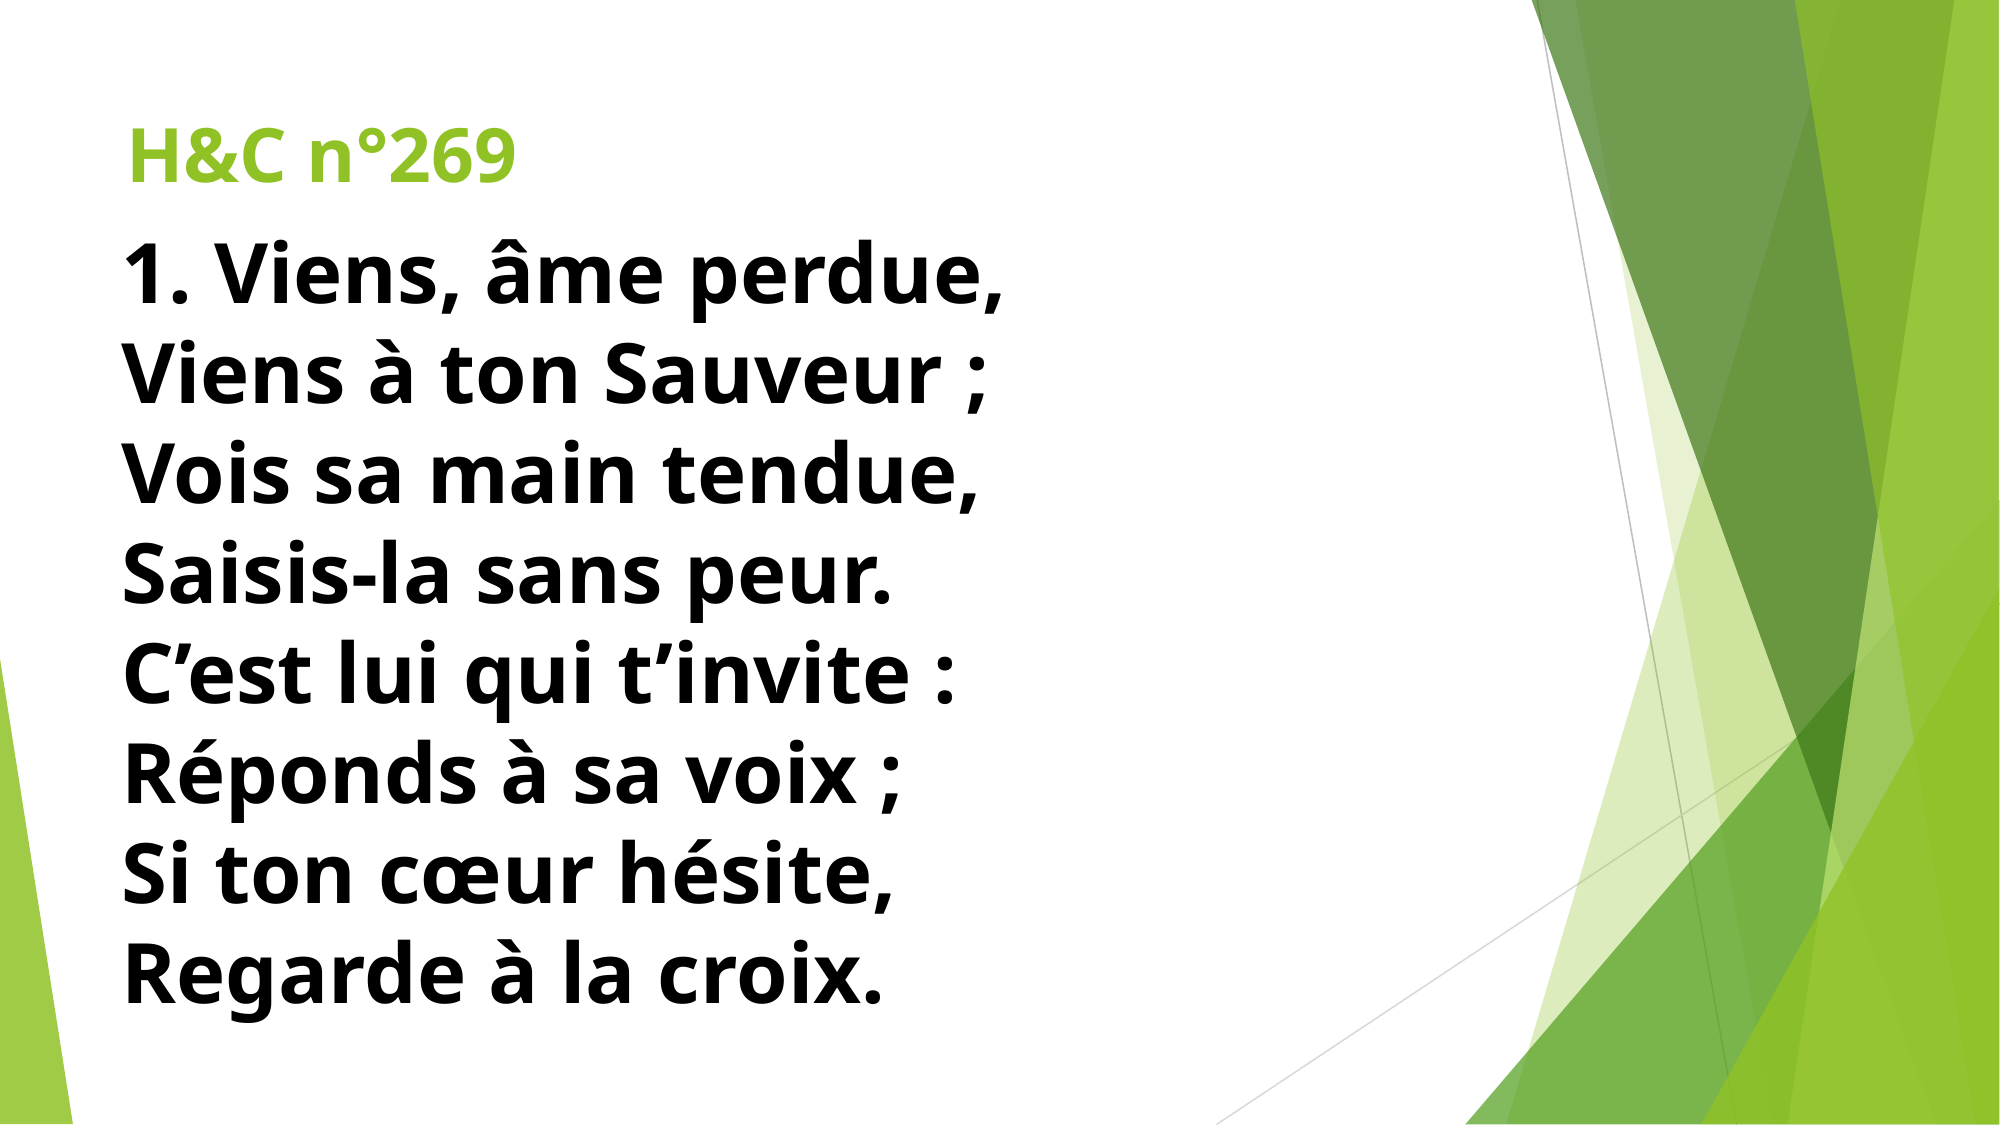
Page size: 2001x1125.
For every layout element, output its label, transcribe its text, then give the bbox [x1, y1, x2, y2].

text_box H&C n°269 [111, 99, 1522, 212]
text_box 1. Viens, âme perdue, Viens à ton Sauveur ; Vois sa main tendue, Saisis-la sans peur. C’est lui qui t’invite : Réponds à sa voix ; Si ton cœur hésite, Regarde à la croix. [106, 212, 1961, 1074]
